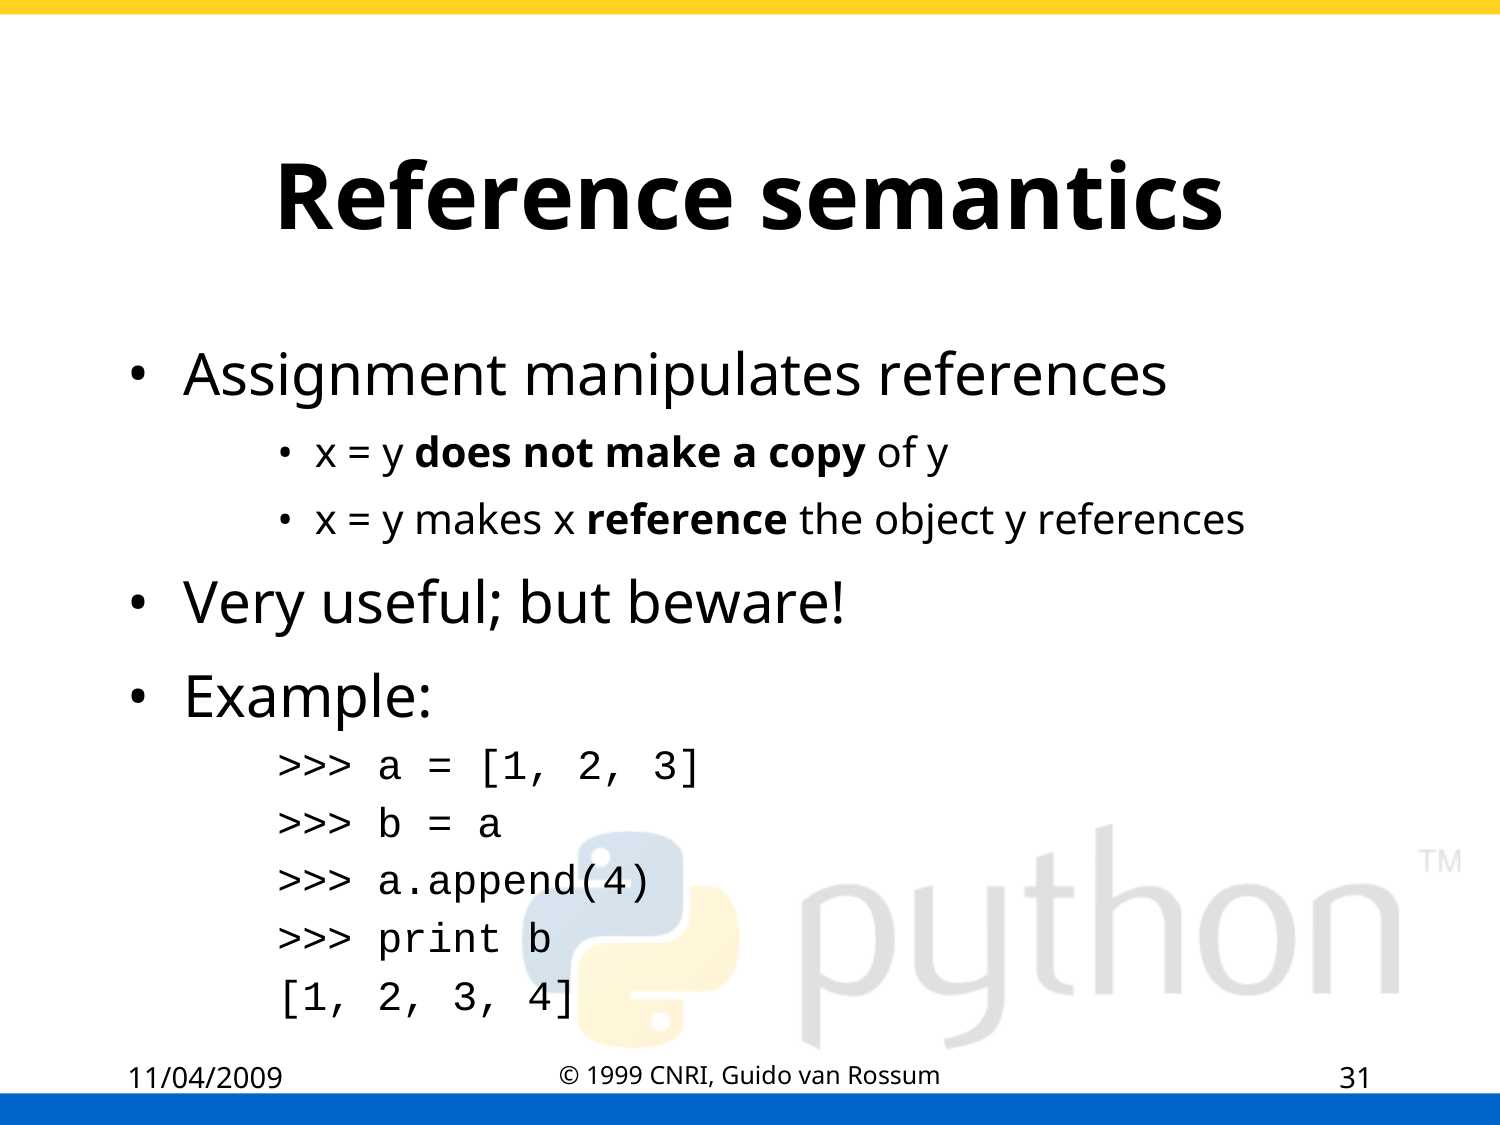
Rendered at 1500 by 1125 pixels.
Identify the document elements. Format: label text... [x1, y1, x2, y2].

list Assignment manipulates references x = y does not make a copy of y x = y makes x reference the object y references Very useful; but beware! Example: >>> a = [1, 2, 3] >>> b = a >>> a.append(4) >>> print b [1, 2, 3, 4] [112, 324, 1388, 1001]
title Reference semantics [112, 99, 1388, 288]
